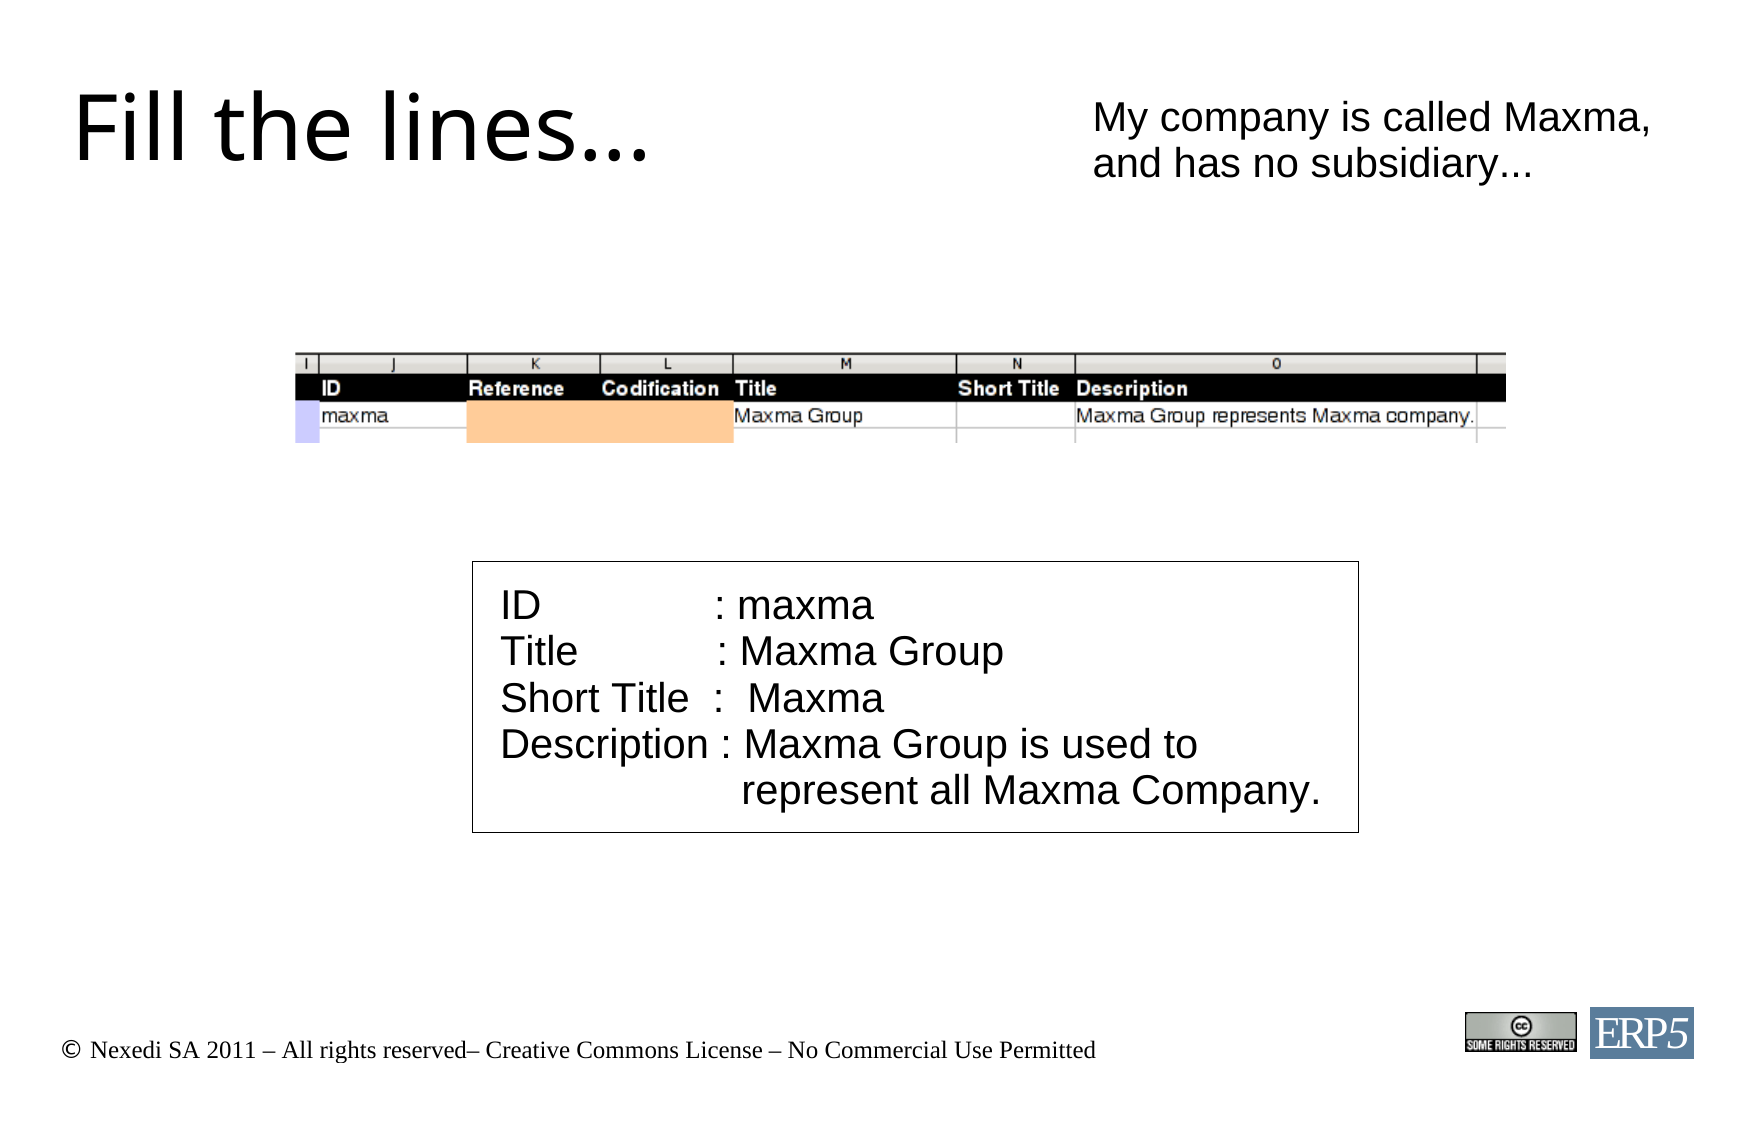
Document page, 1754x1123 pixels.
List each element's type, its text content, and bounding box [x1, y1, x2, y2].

picture [1465, 1012, 1577, 1052]
title Fill the lines... [71, 63, 1707, 187]
text_box My company is called Maxma, and has no subsidiary... [1092, 93, 1662, 187]
text_box ID : maxma Title : Maxma Group Short Title : Maxma Description : Maxma Group is used to represent all Maxma Company. [500, 581, 1329, 814]
picture [295, 352, 1506, 443]
